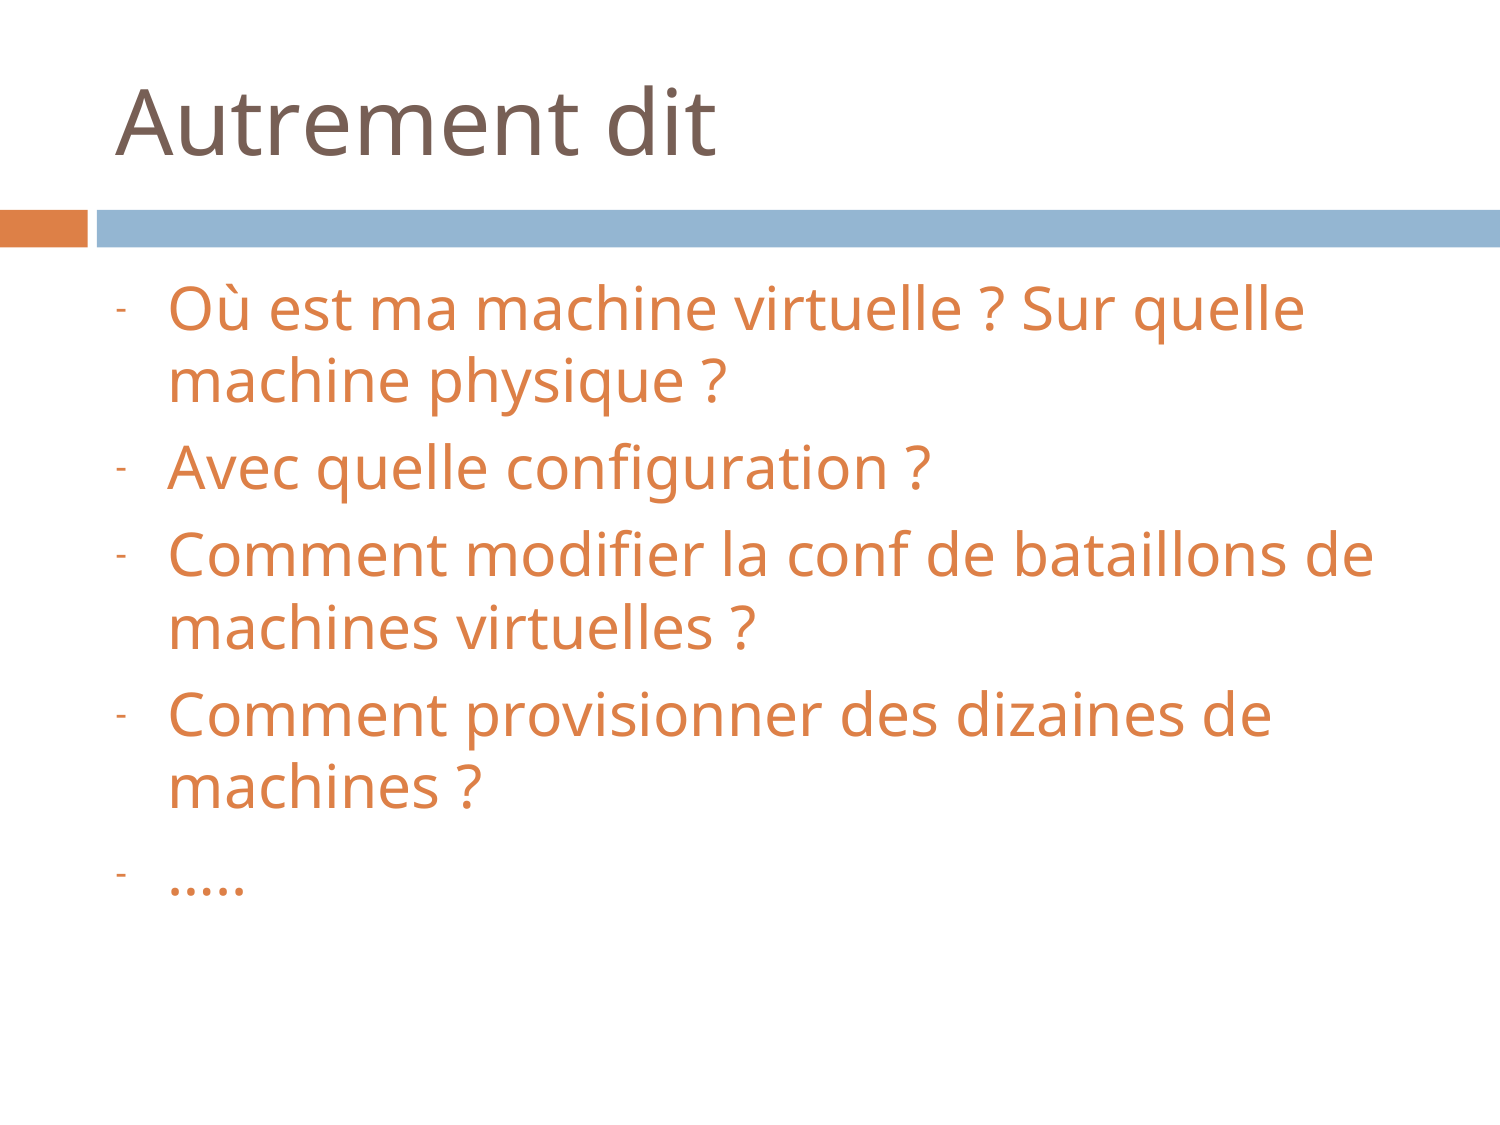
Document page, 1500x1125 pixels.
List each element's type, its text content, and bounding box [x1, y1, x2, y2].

title Autrement dit [100, 37, 1438, 201]
list Où est ma machine virtuelle ? Sur quelle machine physique ? Avec quelle configuration ? Comment modifier la conf de bataillons de machines virtuelles ? Comment provisionner des dizaines de machines ? ….. [100, 262, 1438, 1125]
